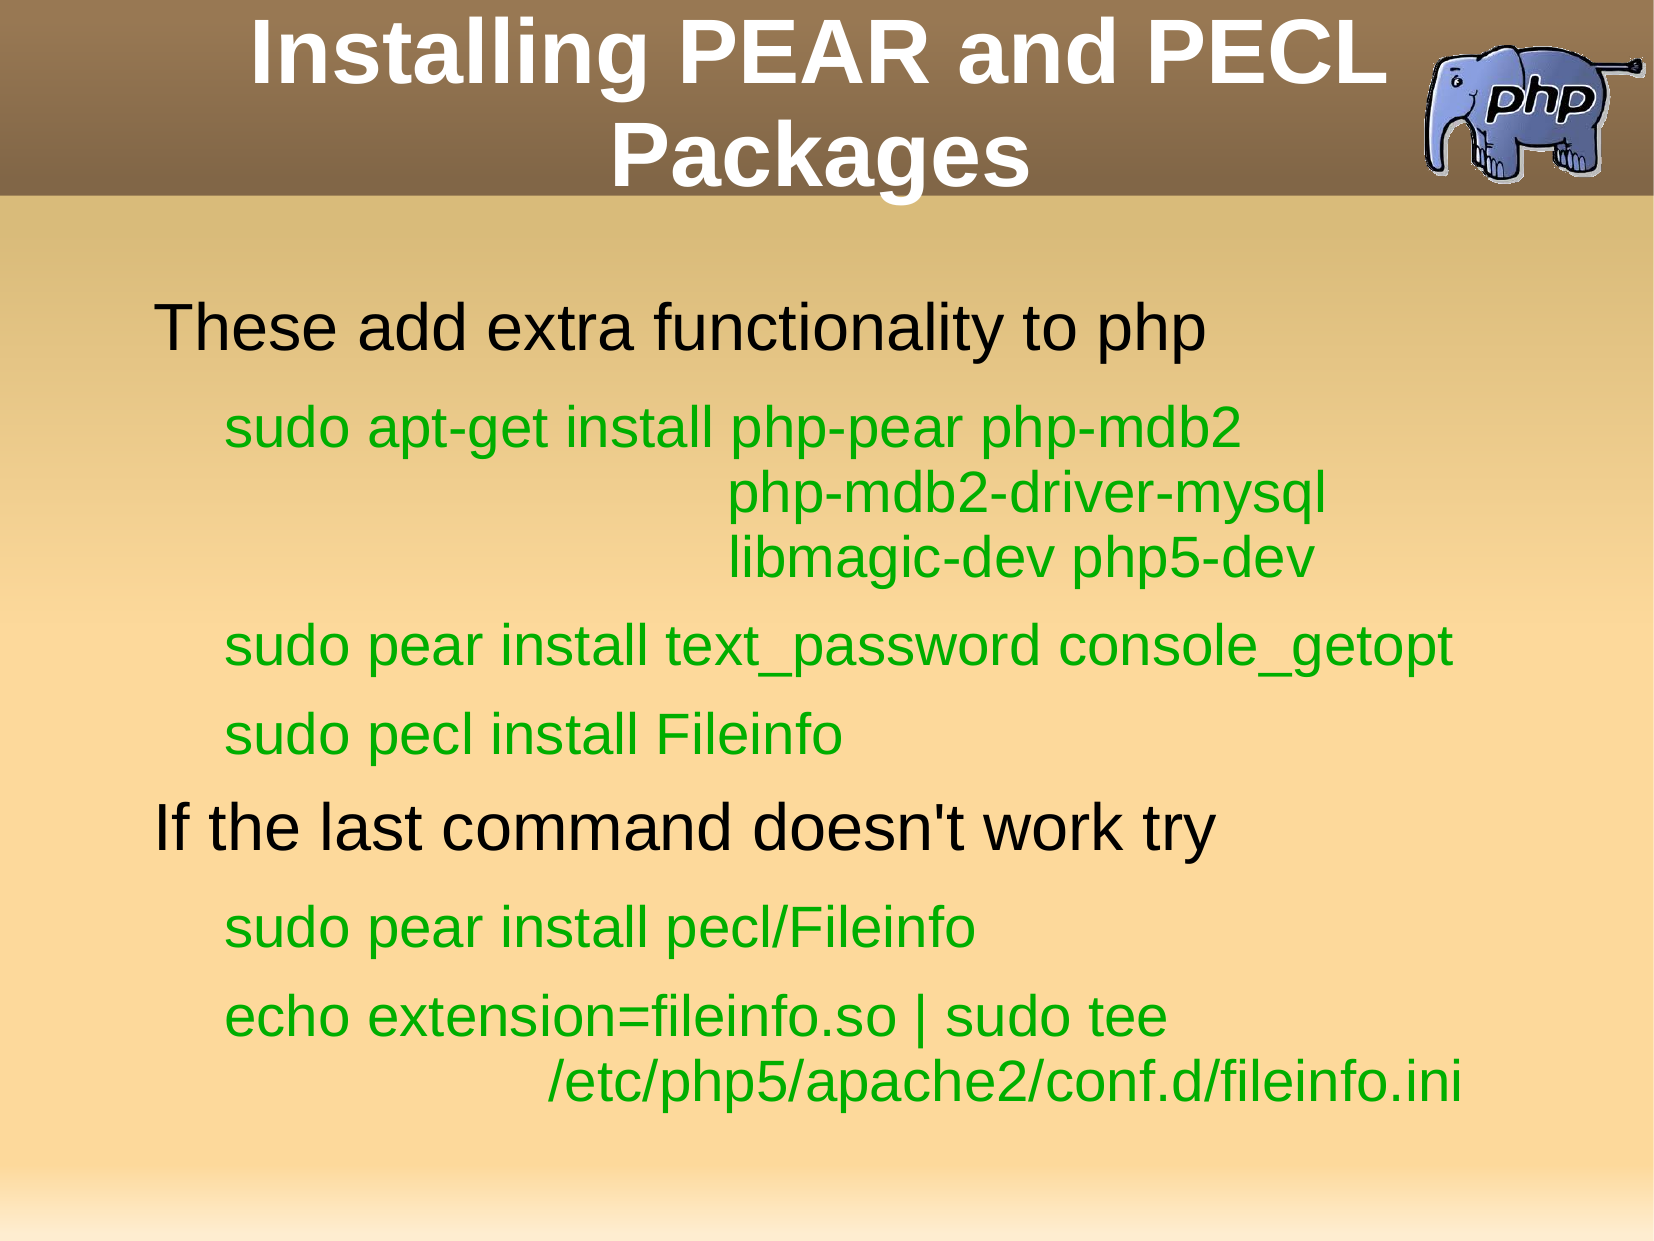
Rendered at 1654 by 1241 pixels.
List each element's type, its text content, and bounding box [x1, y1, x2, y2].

list These add extra functionality to php sudo apt-get install php-pear php-mdb2 php-mdb2-driver-mysql libmagic-dev php5-dev sudo pear install text_password console_getopt sudo pecl install Fileinfo If the last command doesn't work try sudo pear install pecl/Fileinfo echo extension=fileinfo.so | sudo tee /etc/php5/apache2/conf.d/fileinfo.ini [82, 290, 1571, 1114]
picture [0, 0, 1654, 1241]
title Installing PEAR and PECL Packages [76, 1, 1565, 207]
